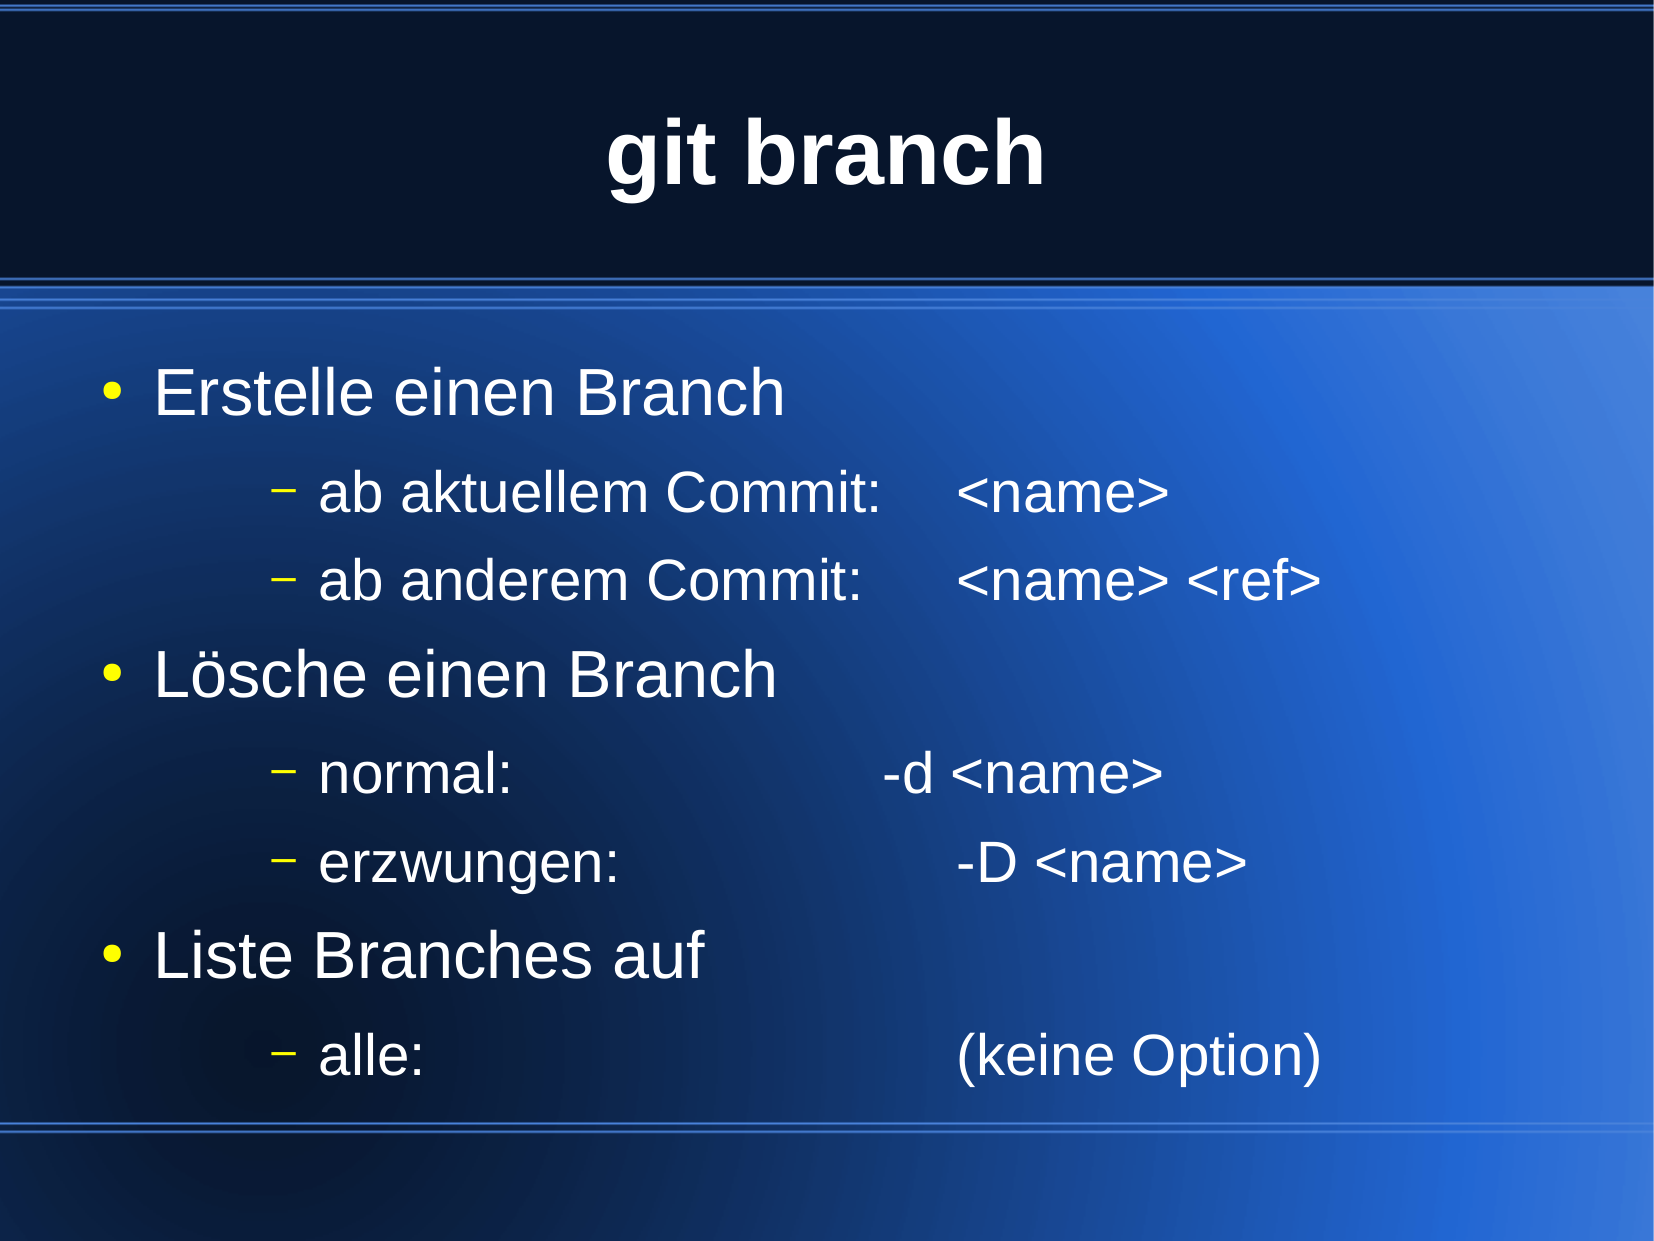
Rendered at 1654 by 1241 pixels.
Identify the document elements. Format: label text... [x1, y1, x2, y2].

picture [0, 0, 1654, 1241]
title git branch [82, 49, 1571, 257]
list Erstelle einen Branch ab aktuellem Commit: <name> ab anderem Commit: <name> <ref> Lösche einen Branch normal: -d <name> erzwungen: -D <name> Liste Branches auf alle: (keine Option) [82, 355, 1571, 1088]
